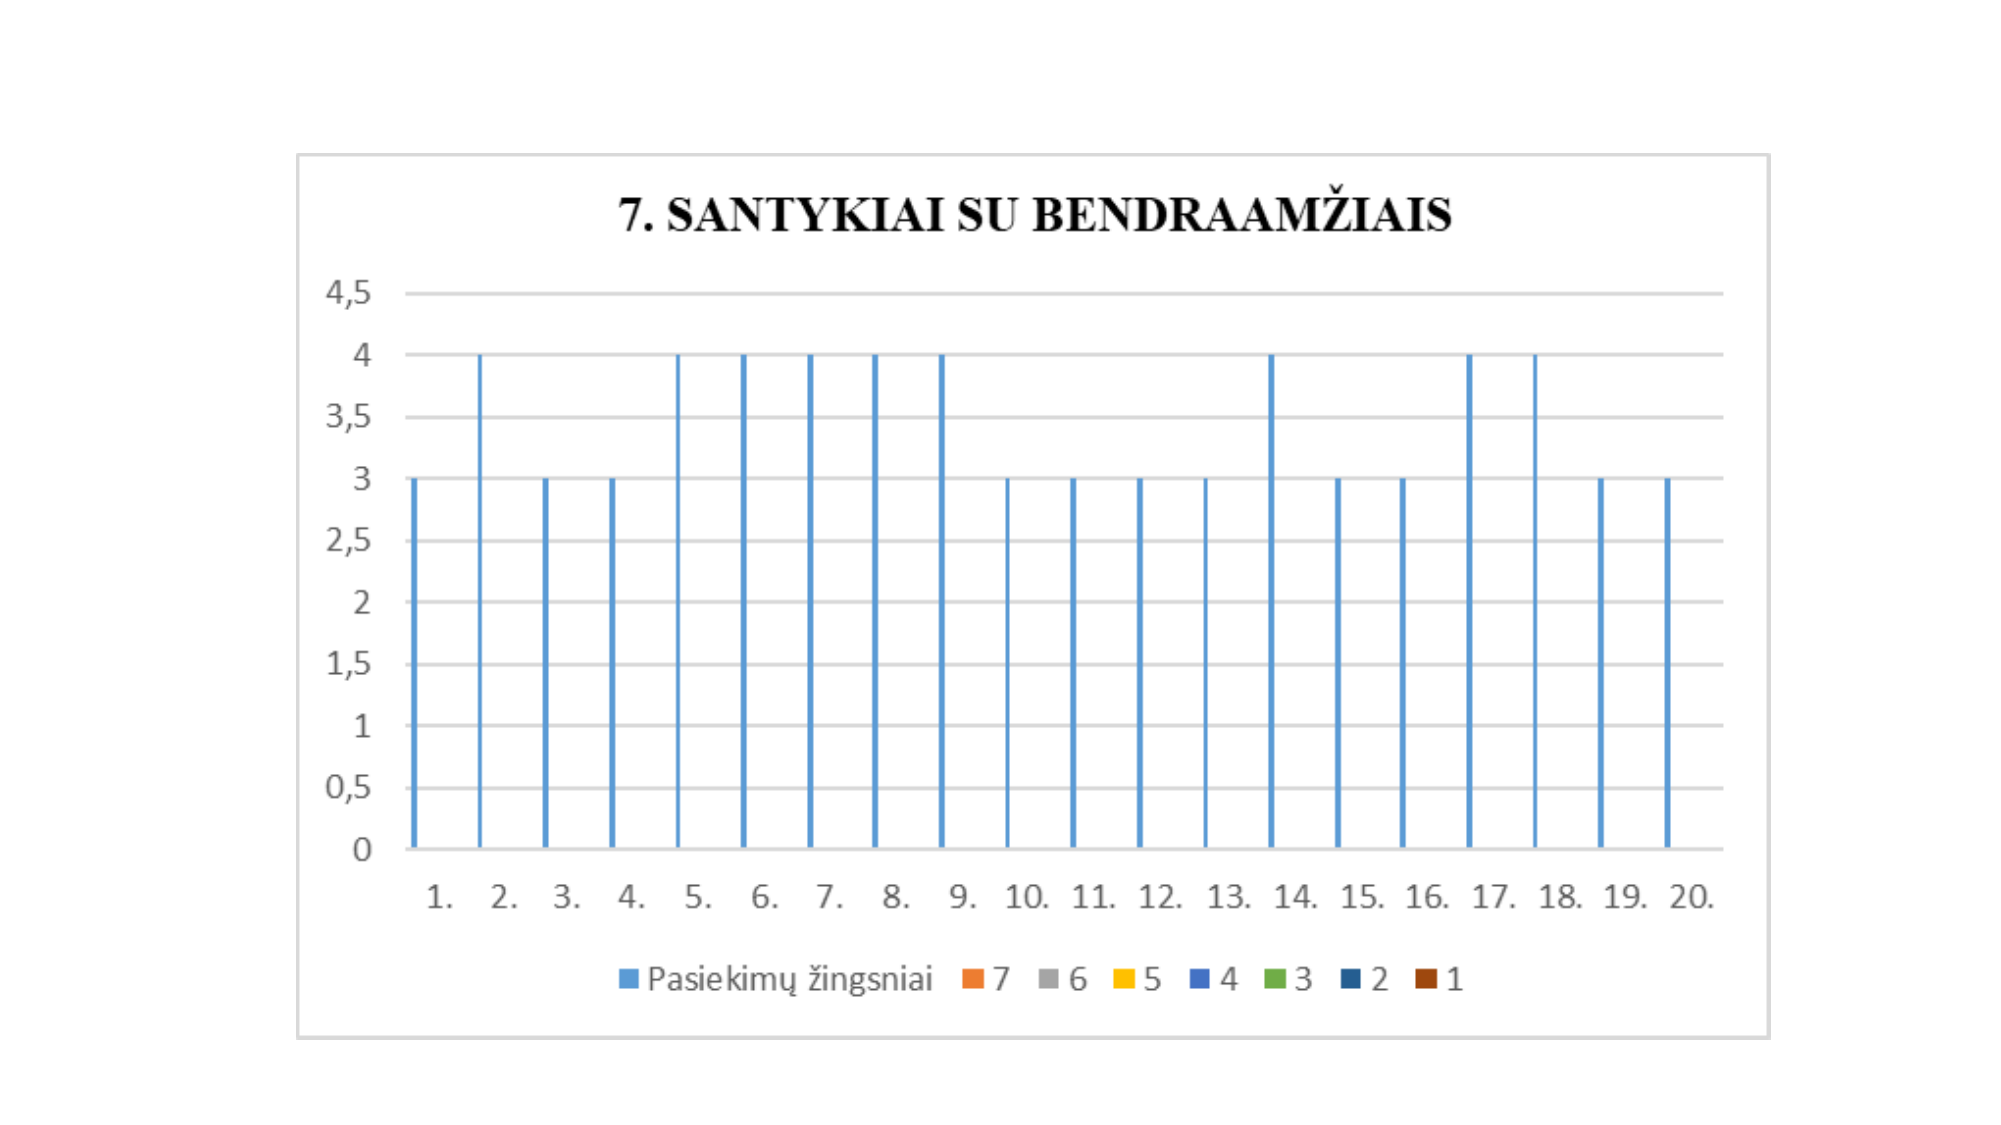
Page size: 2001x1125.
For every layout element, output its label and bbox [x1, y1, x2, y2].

picture [296, 153, 1771, 1040]
